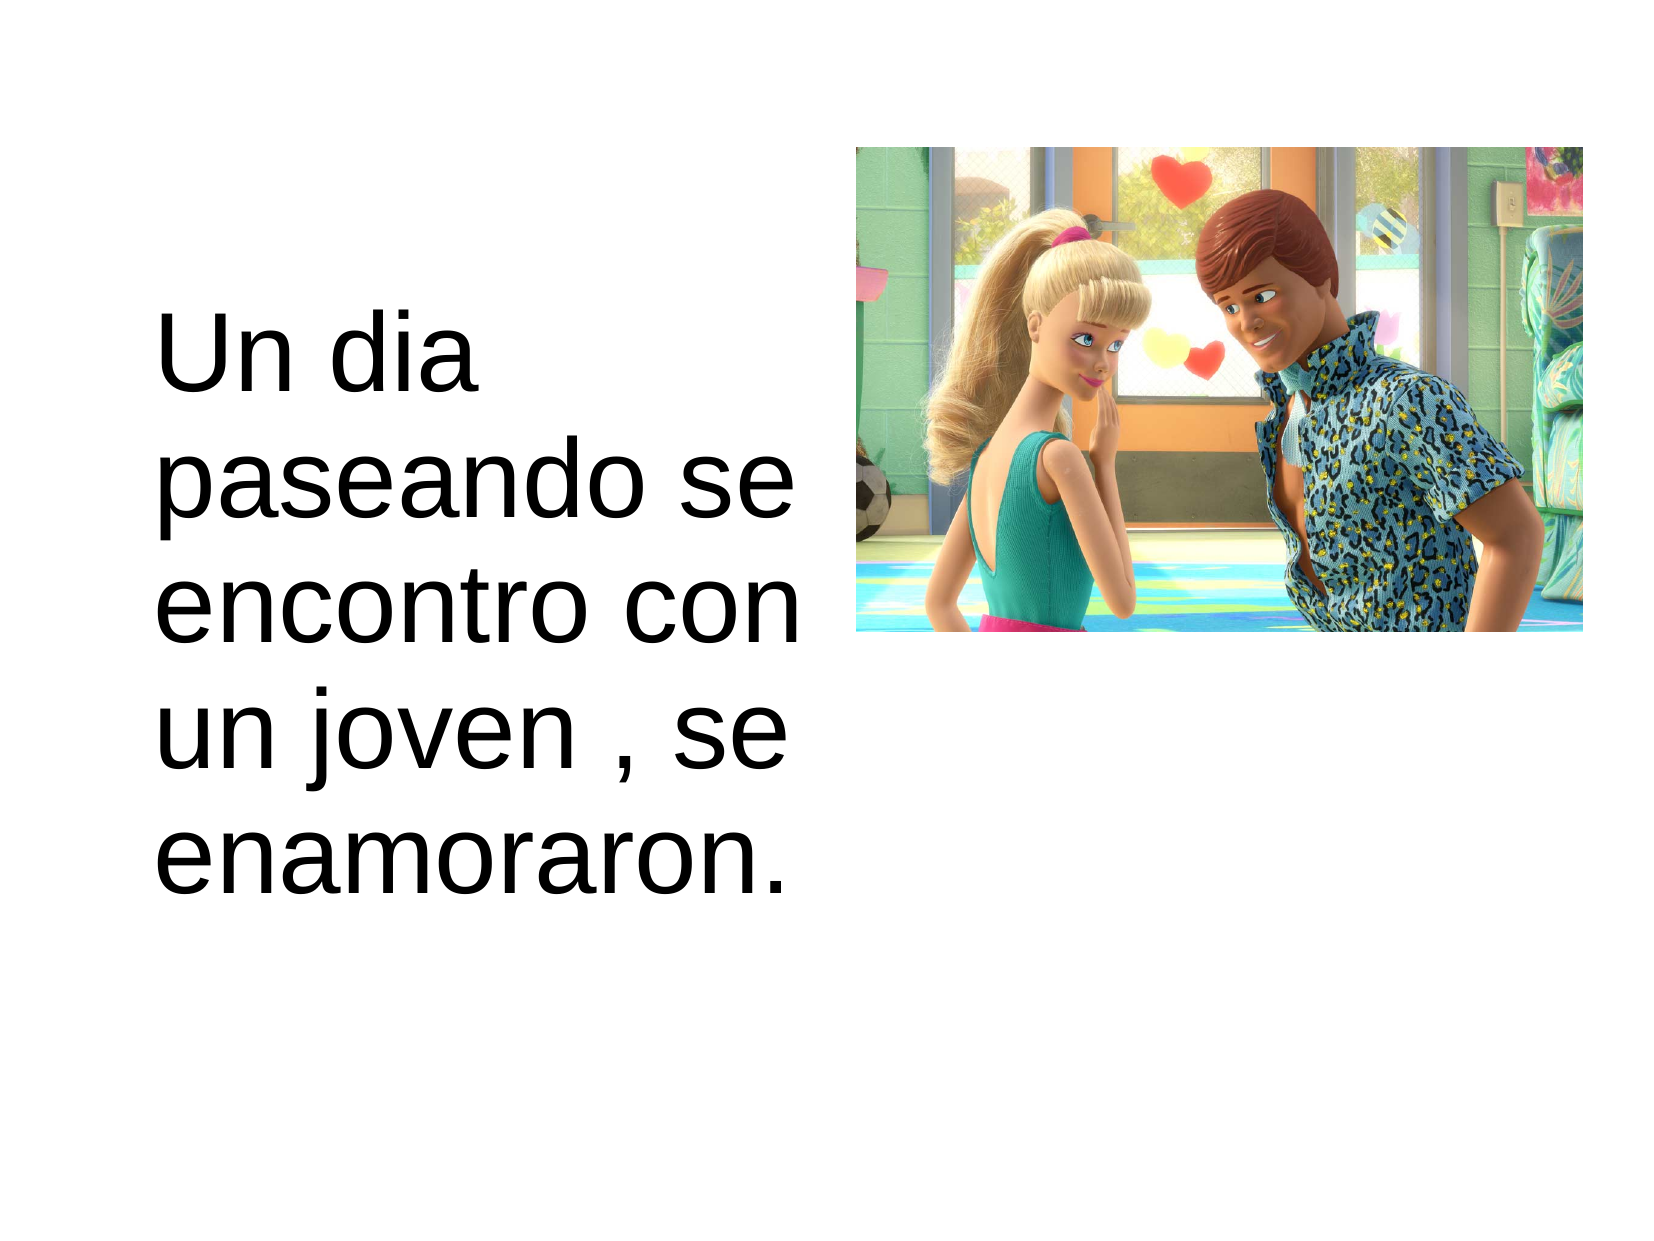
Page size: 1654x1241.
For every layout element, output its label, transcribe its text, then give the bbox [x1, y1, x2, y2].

picture [856, 147, 1583, 632]
list Un dia paseando se encontro con un joven , se enamoraron. [82, 290, 809, 1109]
